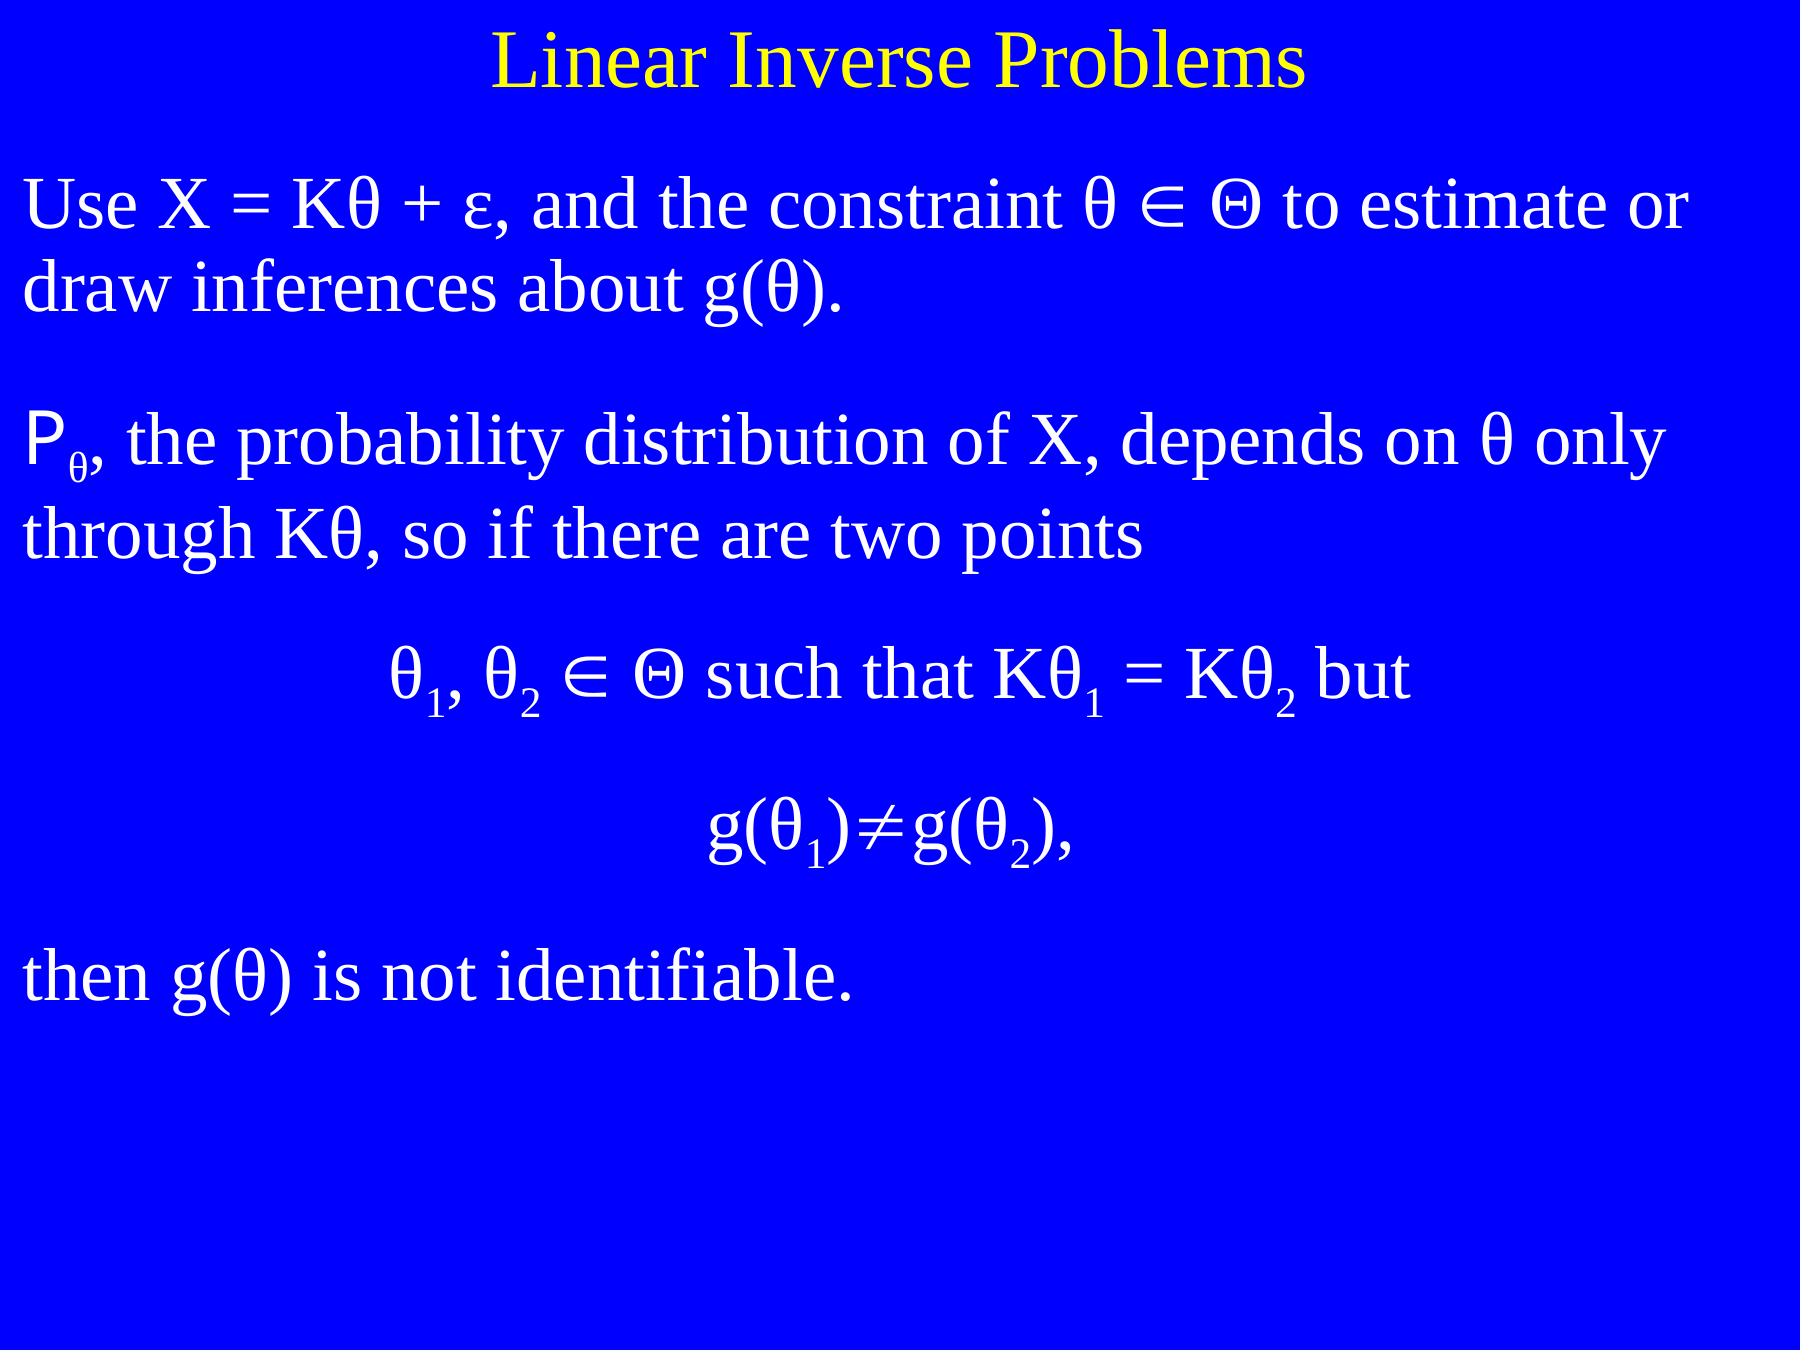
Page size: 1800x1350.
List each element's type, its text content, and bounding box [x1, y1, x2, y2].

title Linear Inverse Problems [0, 0, 1800, 119]
list Use X = Kθ + ε, and the constraint θ  Θ to estimate or draw inferences about g(θ). Pθ, the probability distribution of X, depends on θ only through Kθ, so if there are two points θ1, θ2  Θ such that Kθ1 = Kθ2 but g(θ1)g(θ2), then g(θ) is not identifiable. [0, 150, 1800, 1350]
